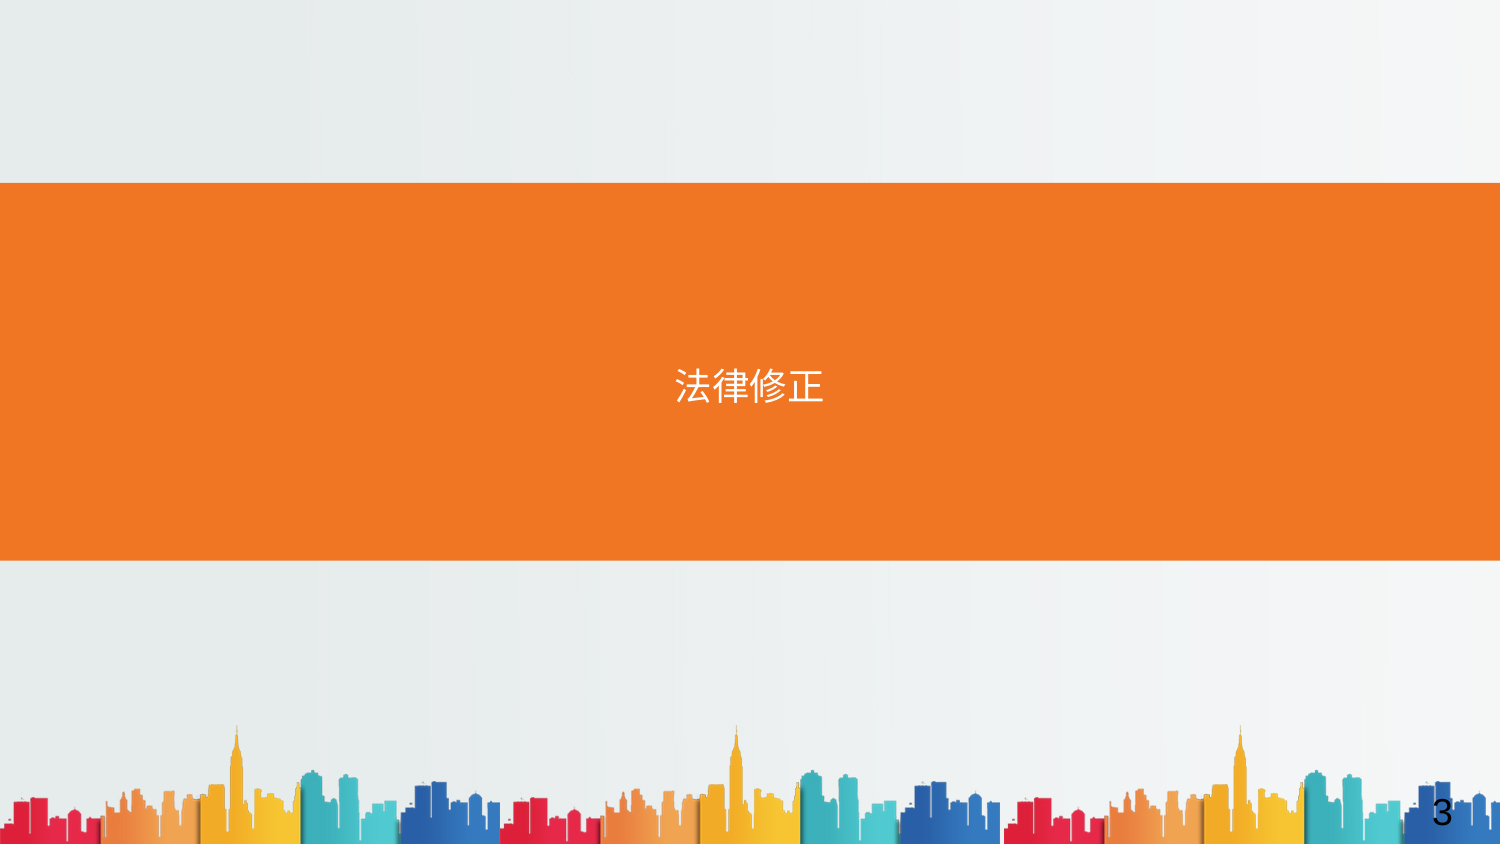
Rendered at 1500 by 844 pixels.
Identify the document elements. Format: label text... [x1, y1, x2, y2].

text_box [0, 182, 1500, 561]
picture [0, 0, 1500, 182]
text_box 3 [1417, 783, 1500, 844]
picture [0, 561, 1500, 844]
text_box 法律修正 [371, 339, 1128, 429]
